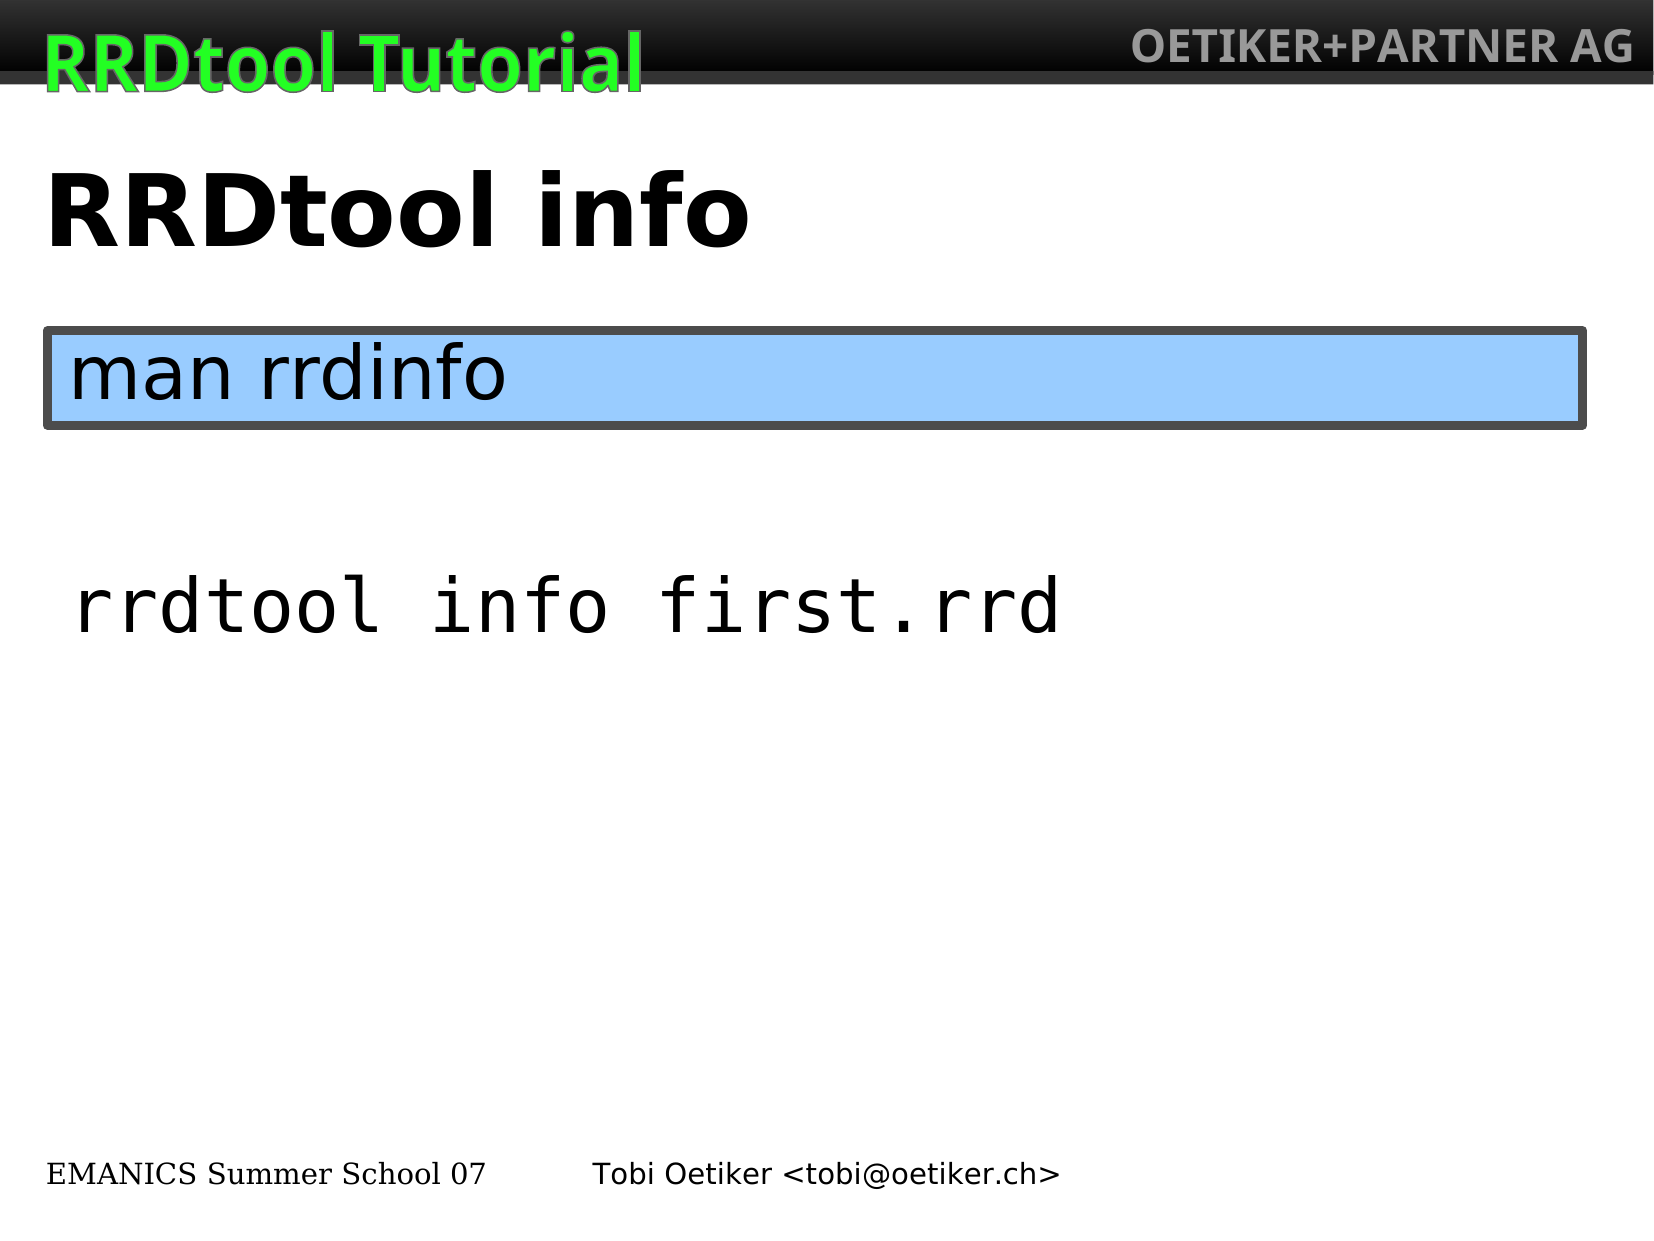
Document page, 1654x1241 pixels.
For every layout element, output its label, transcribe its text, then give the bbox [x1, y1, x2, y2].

text_box [1571, 330, 1583, 426]
list man rrdinfo rrdtool info first.rrd [50, 329, 1571, 1099]
title RRDtool info [43, 137, 1582, 287]
